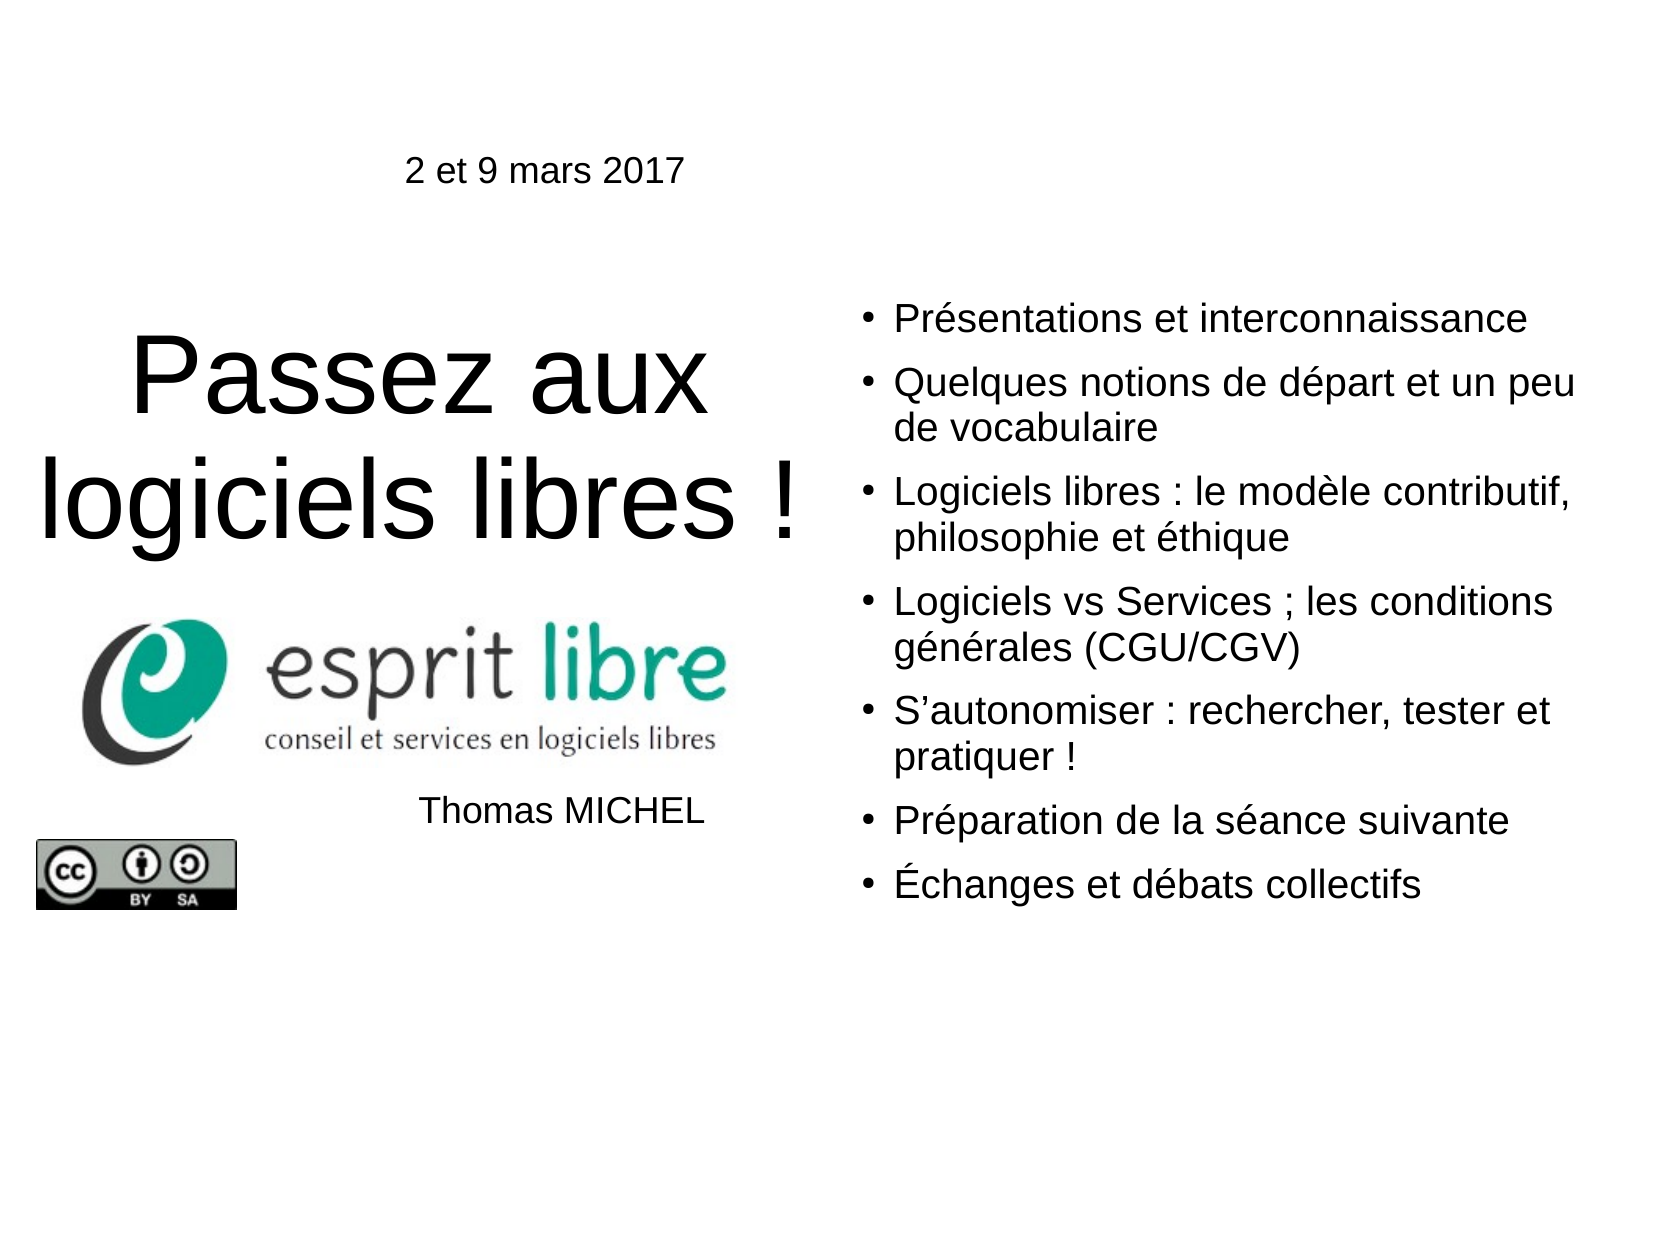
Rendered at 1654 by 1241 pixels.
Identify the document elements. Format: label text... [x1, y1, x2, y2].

subtitle Passez aux logiciels libres ! [0, 253, 839, 621]
picture [36, 839, 237, 910]
picture [59, 617, 745, 768]
text_box 2 et 9 mars 2017 [389, 141, 1382, 225]
text_box Thomas MICHEL [403, 781, 721, 839]
list Présentations et interconnaissance Quelques notions de départ et un peu de vocabulaire Logiciels libres : le modèle contributif, philosophie et éthique Logiciels vs Services ; les conditions générales (CGU/CGV) S’autonomiser : rechercher, tester et pratiquer ! Préparation de la séance suivante Échanges et débats collectifs [850, 295, 1630, 910]
